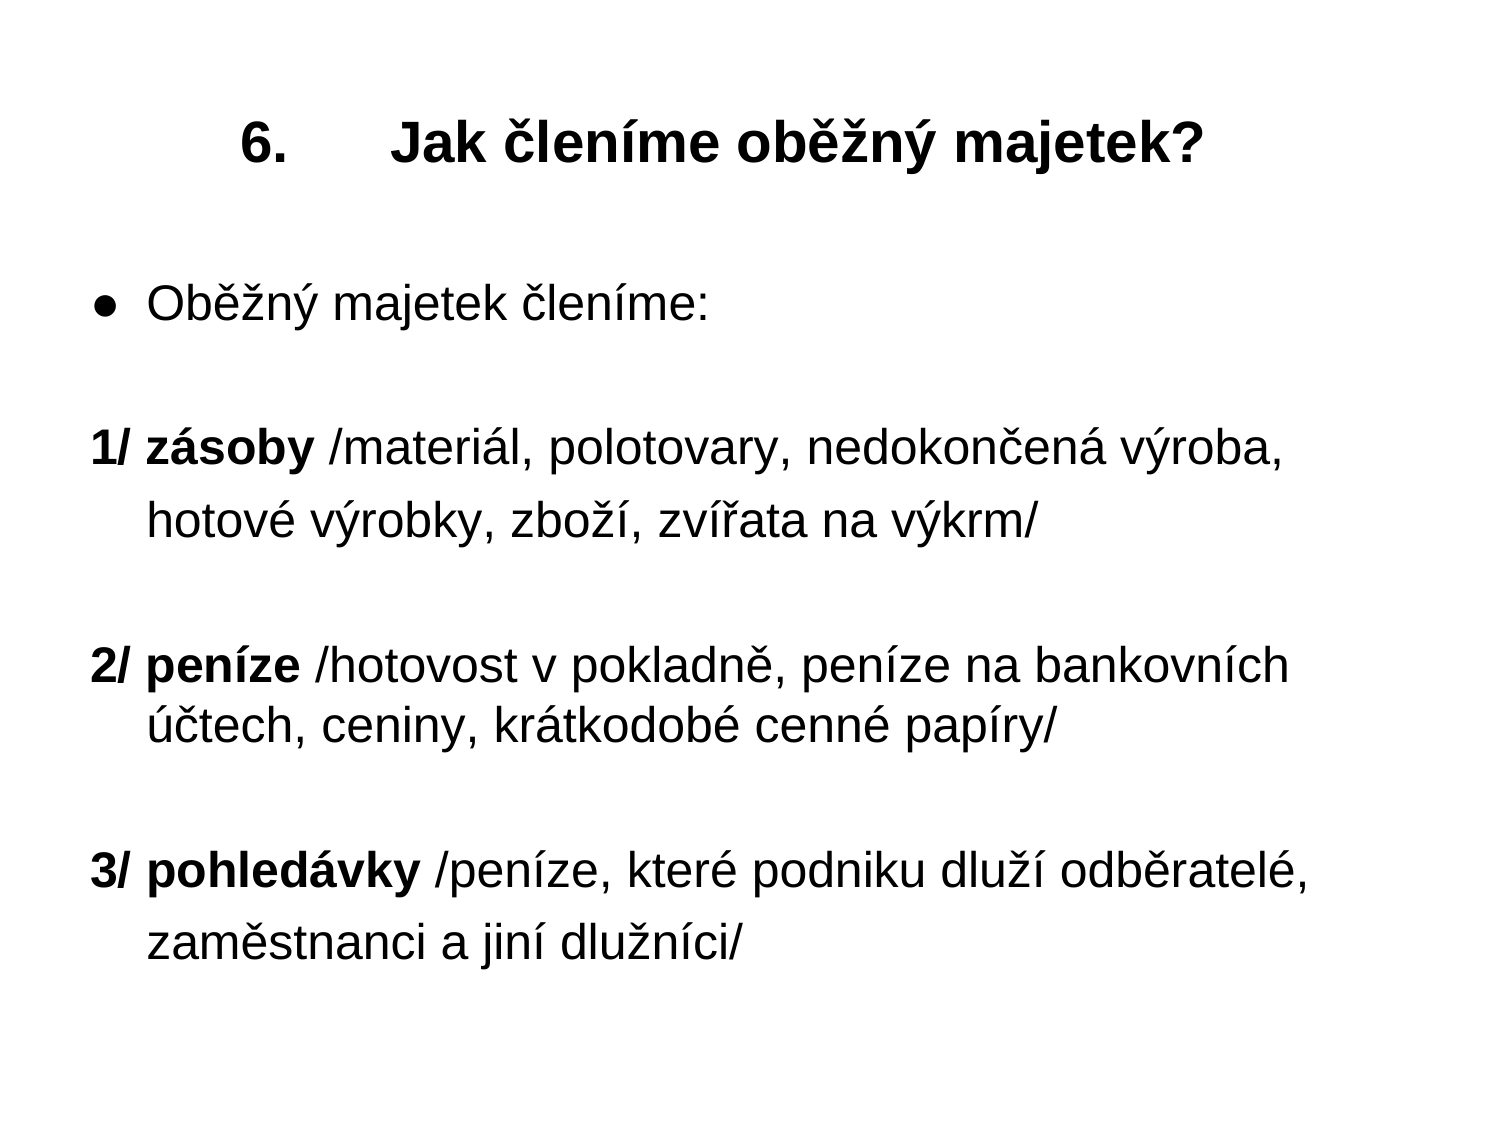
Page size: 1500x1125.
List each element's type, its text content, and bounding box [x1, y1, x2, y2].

title 6. Jak členíme oběžný majetek? [75, 45, 1426, 233]
list ● Oběžný majetek členíme: 1/ zásoby /materiál, polotovary, nedokončená výroba, hotové výrobky, zboží, zvířata na výkrm/ 2/ peníze /hotovost v pokladně, peníze na bankovních účtech, ceniny, krátkodobé cenné papíry/ 3/ pohledávky /peníze, které podniku dluží odběratelé, zaměstnanci a jiní dlužníci/ [75, 262, 1426, 1123]
